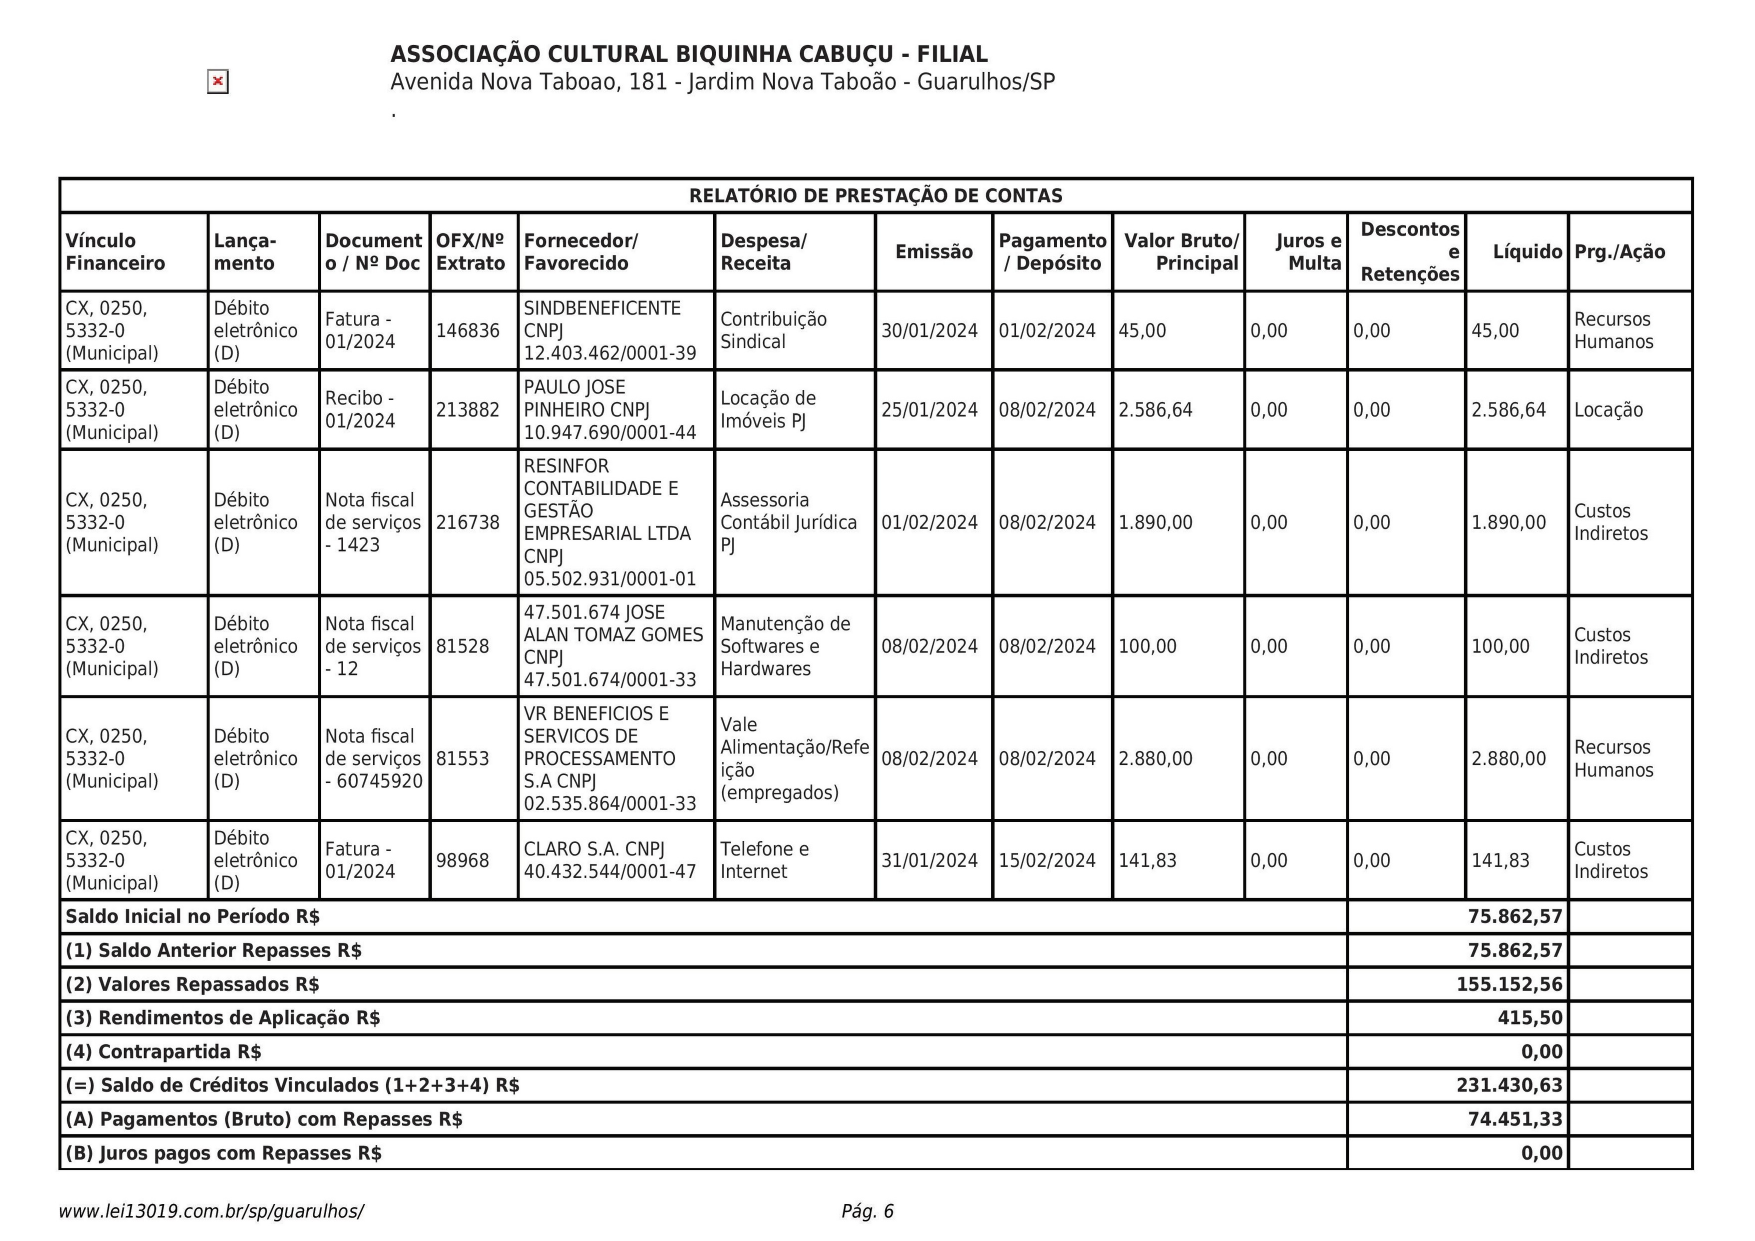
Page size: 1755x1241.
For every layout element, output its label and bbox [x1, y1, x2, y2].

text_box [0, 0, 1752, 1240]
